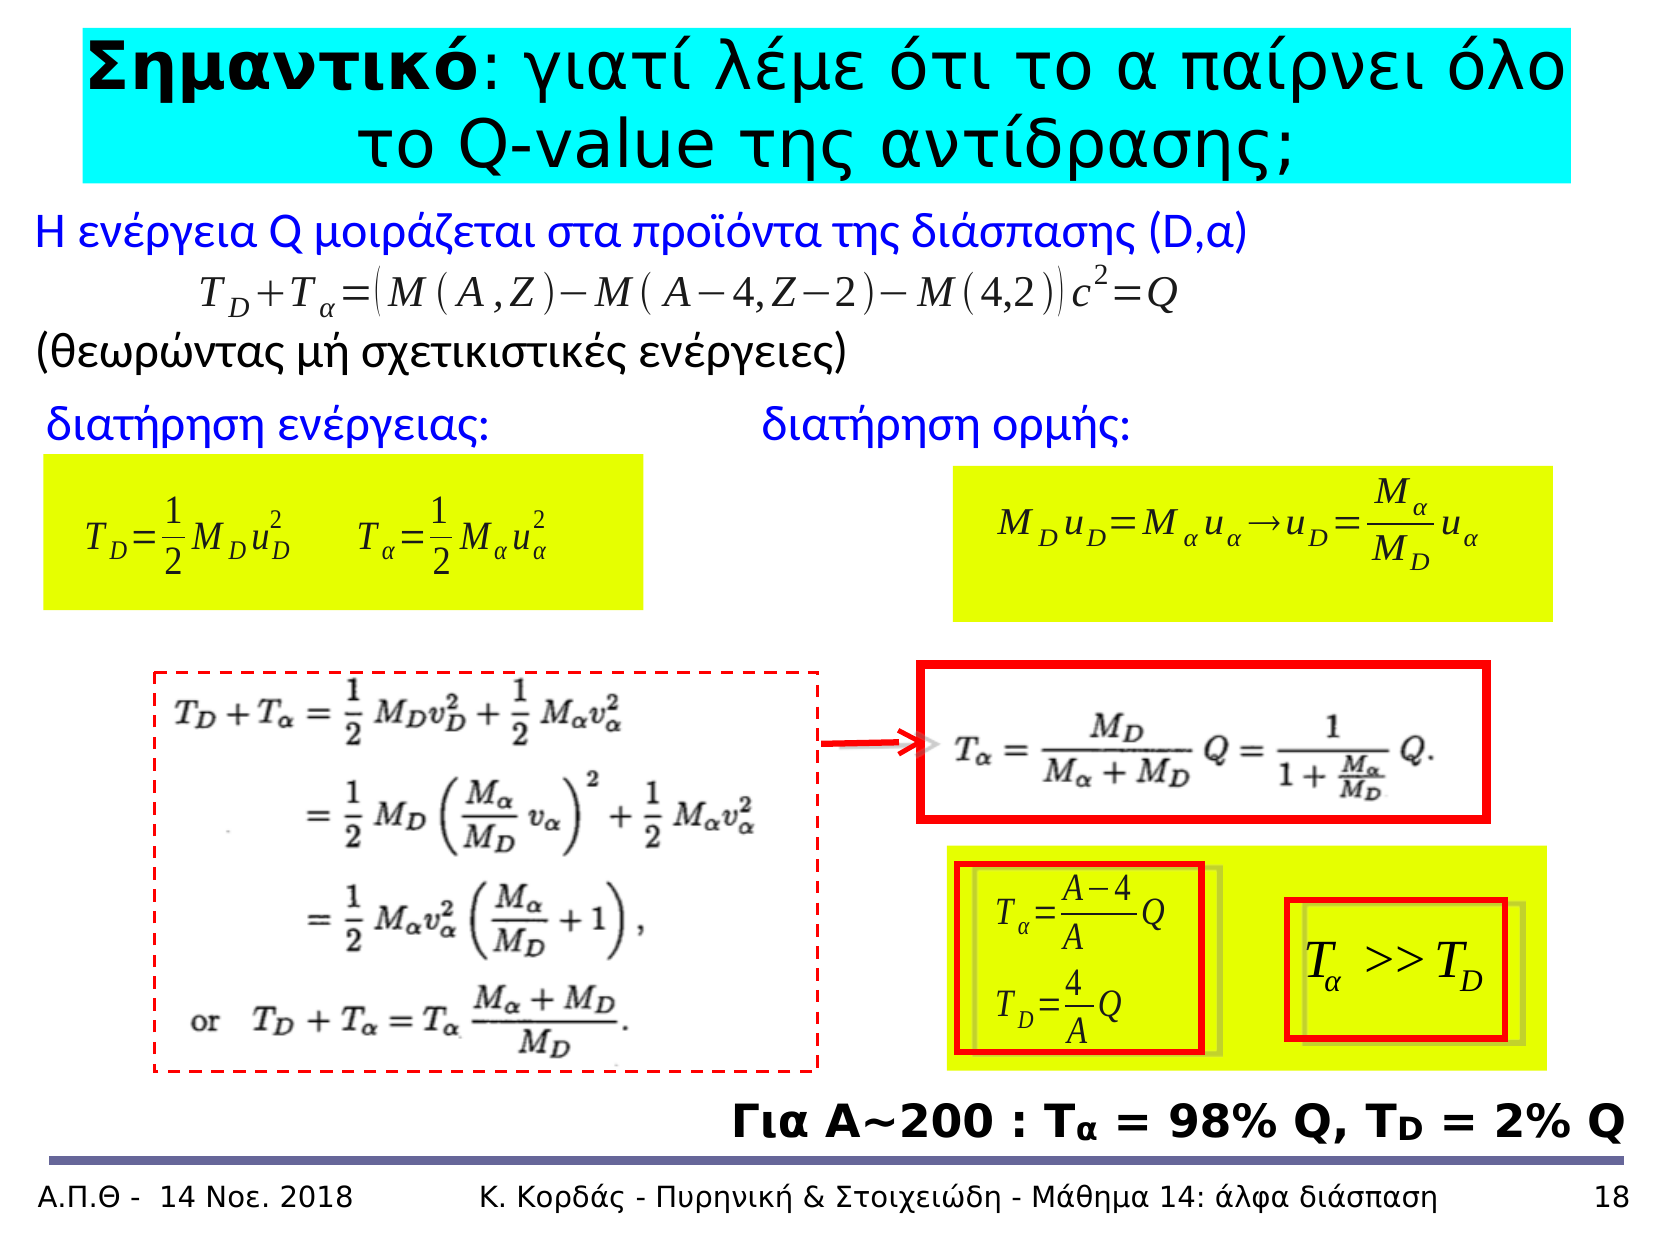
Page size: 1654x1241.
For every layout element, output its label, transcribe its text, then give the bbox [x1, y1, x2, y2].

chart [984, 470, 1493, 577]
text_box Για A~200 : Τα = 98% Q, TD = 2% Q [716, 1087, 1642, 1167]
text_box H ενέργεια Q μοιράζεται στα προϊόντα της διάσπασης (D,α) (θεωρώντας μή σχετικιστικές ενέργειες) διατήρηση ενέργειας: διατήρηση ορμής: [19, 190, 1636, 531]
text_box [952, 531, 1553, 622]
chart [986, 871, 1182, 1049]
chart [1308, 932, 1490, 996]
chart [75, 488, 561, 585]
picture [155, 673, 816, 1071]
chart [1296, 932, 1301, 996]
text_box [946, 845, 1547, 1071]
chart [187, 259, 1194, 325]
title Σημαντικό: γιατί λέμε ότι το α παίρνει όλο το Q-value της αντίδρασης; [82, 27, 1571, 184]
picture [925, 669, 1483, 815]
text_box [43, 531, 644, 611]
